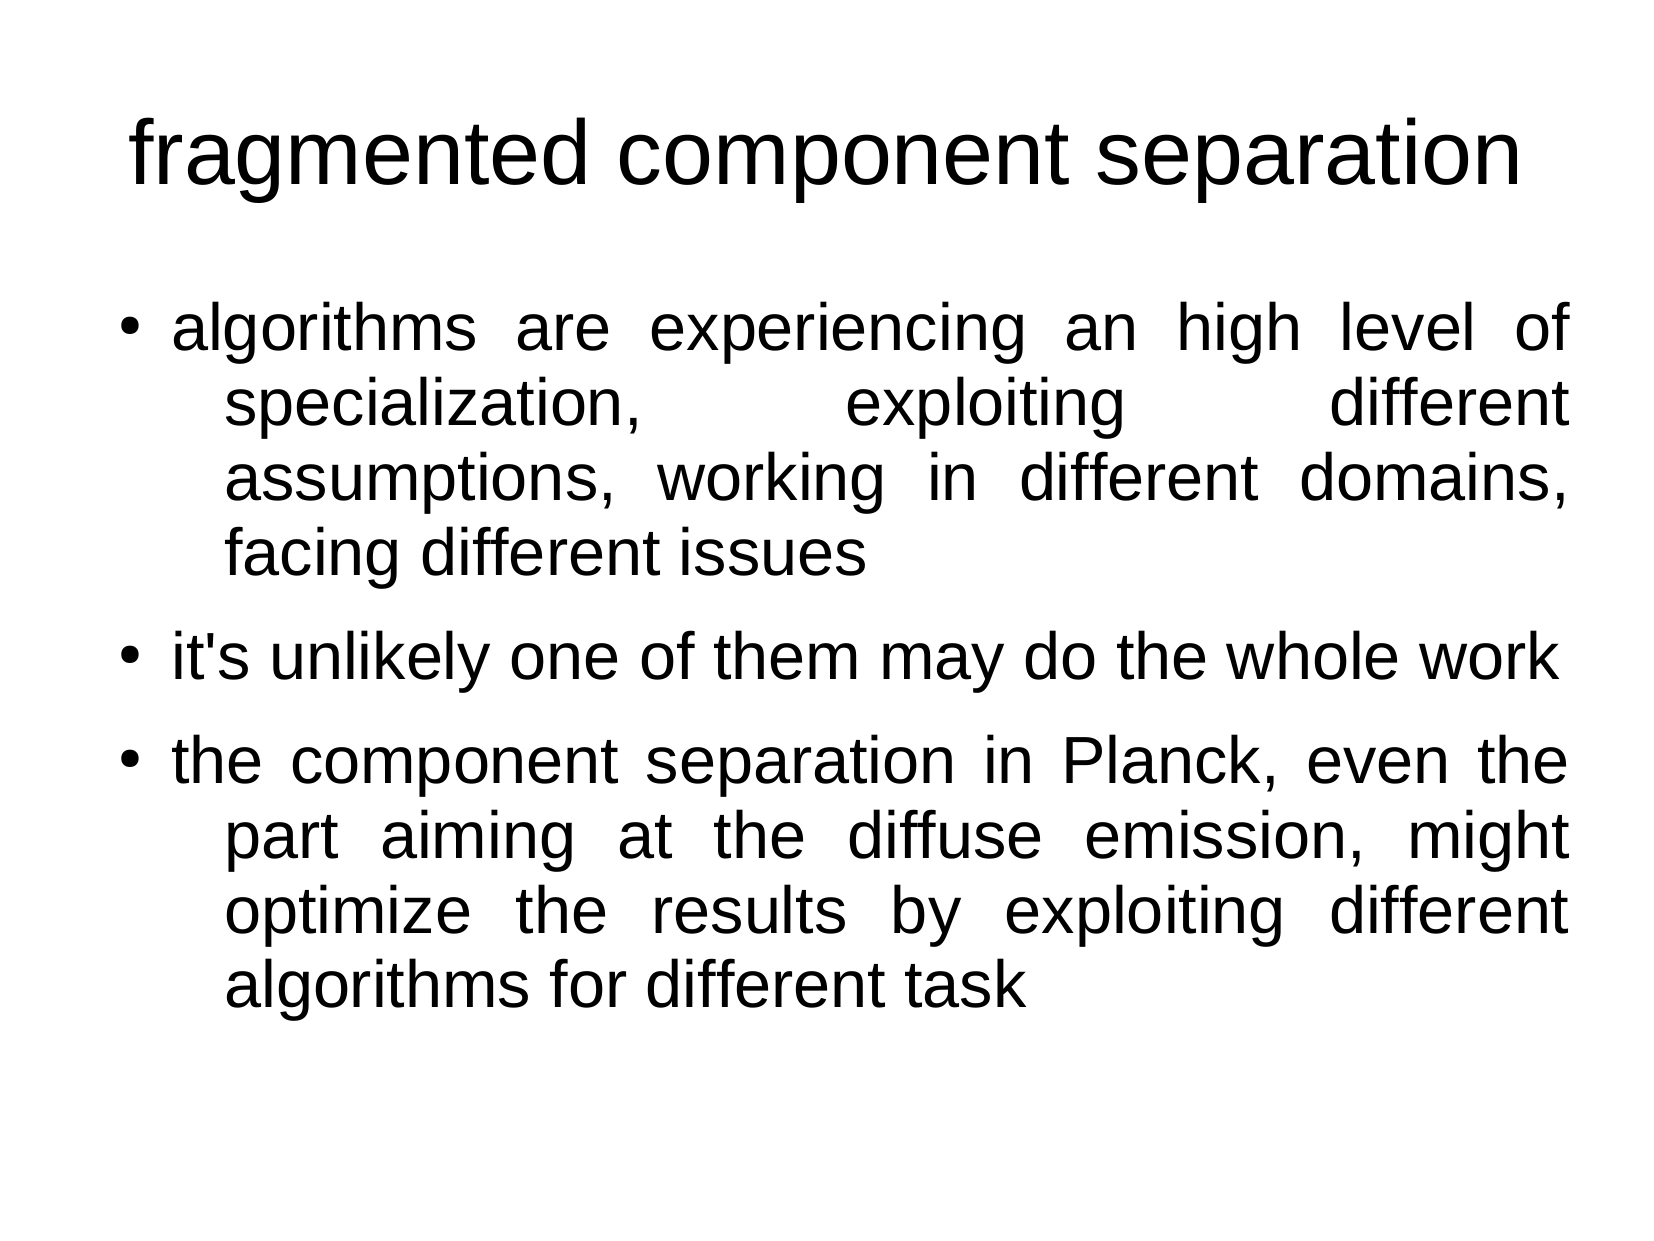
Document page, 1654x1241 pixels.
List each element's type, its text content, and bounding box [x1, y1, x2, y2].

title fragmented component separation [82, 49, 1571, 257]
list algorithms are experiencing an high level of specialization, exploiting different assumptions, working in different domains, facing different issues it's unlikely one of them may do the whole work the component separation in Planck, even the part aiming at the diffuse emission, might optimize the results by exploiting different algorithms for different task [82, 290, 1571, 1109]
